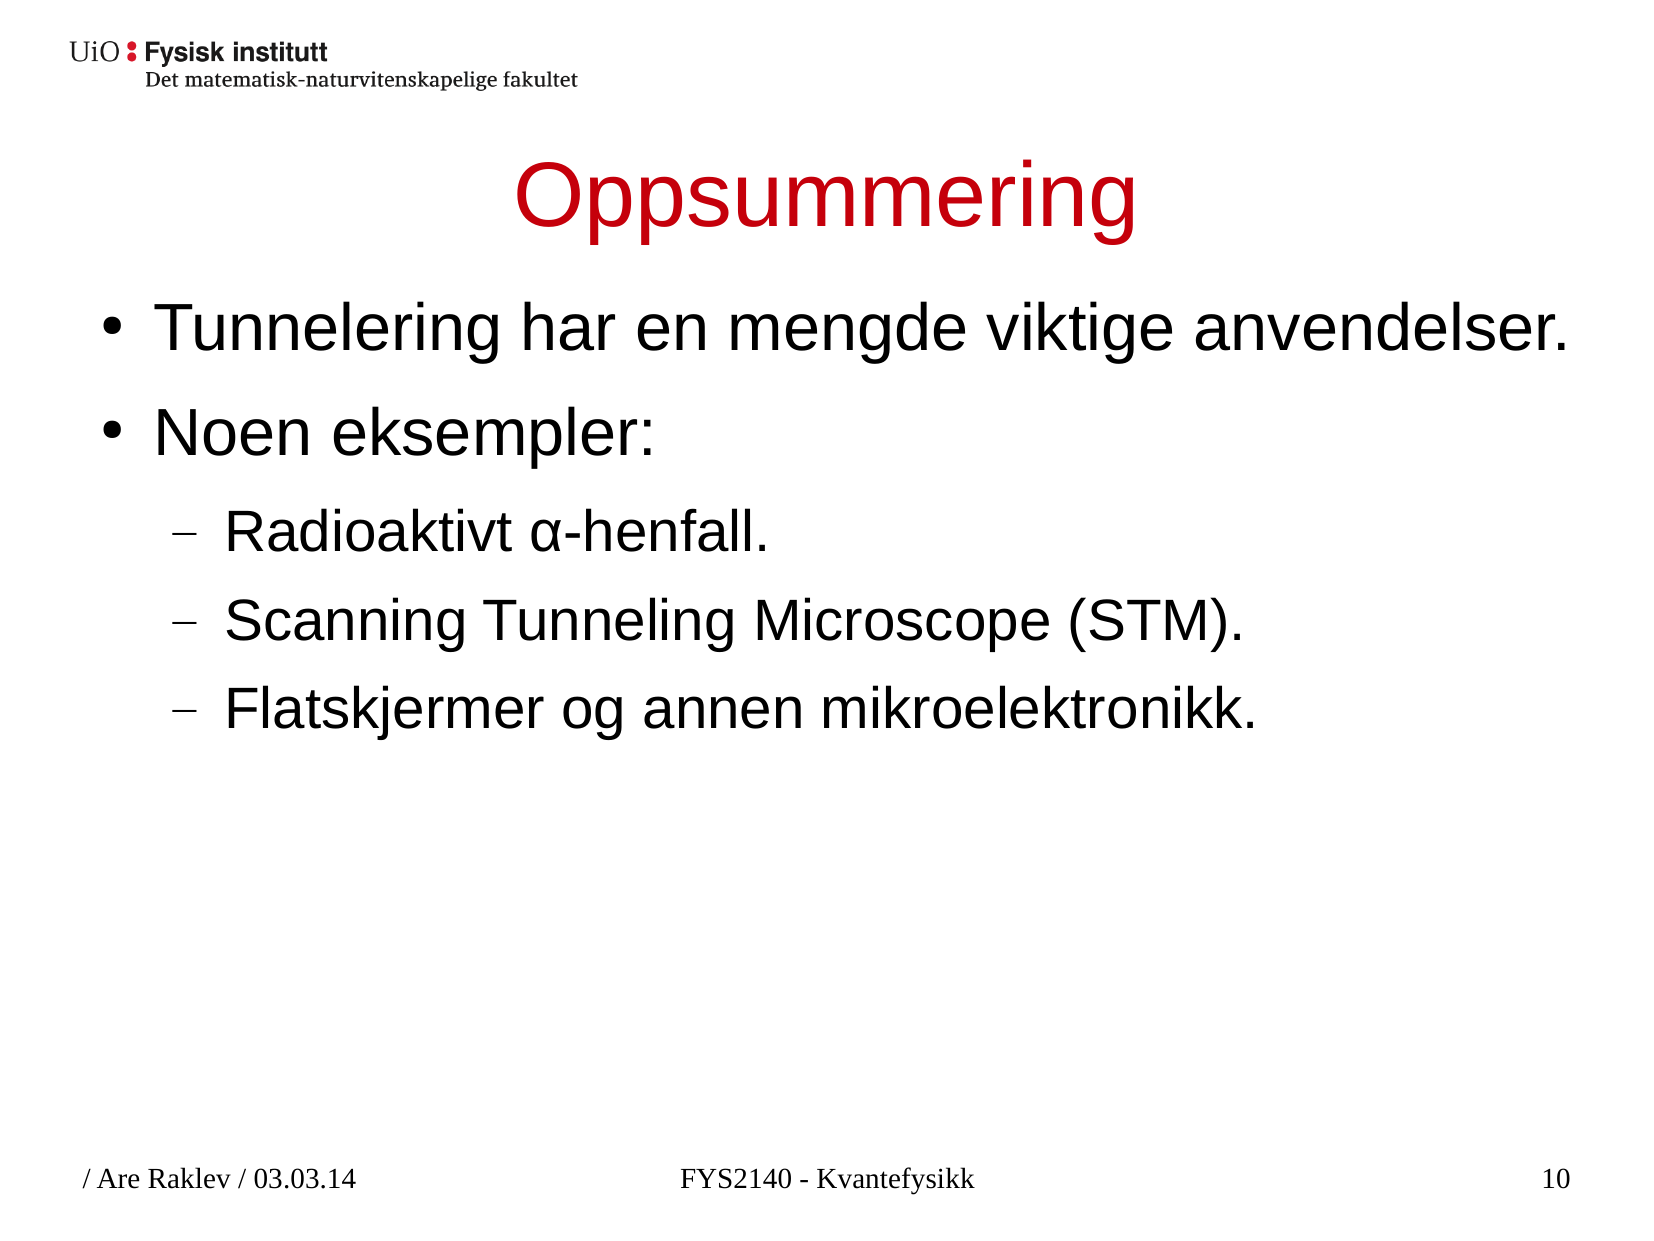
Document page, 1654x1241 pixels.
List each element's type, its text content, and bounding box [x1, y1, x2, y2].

list Tunnelering har en mengde viktige anvendelser. Noen eksempler: Radioaktivt α-henfall. Scanning Tunneling Microscope (STM). Flatskjermer og annen mikroelektronikk. [82, 290, 1576, 1094]
title Oppsummering [82, 90, 1571, 290]
picture [68, 37, 581, 93]
